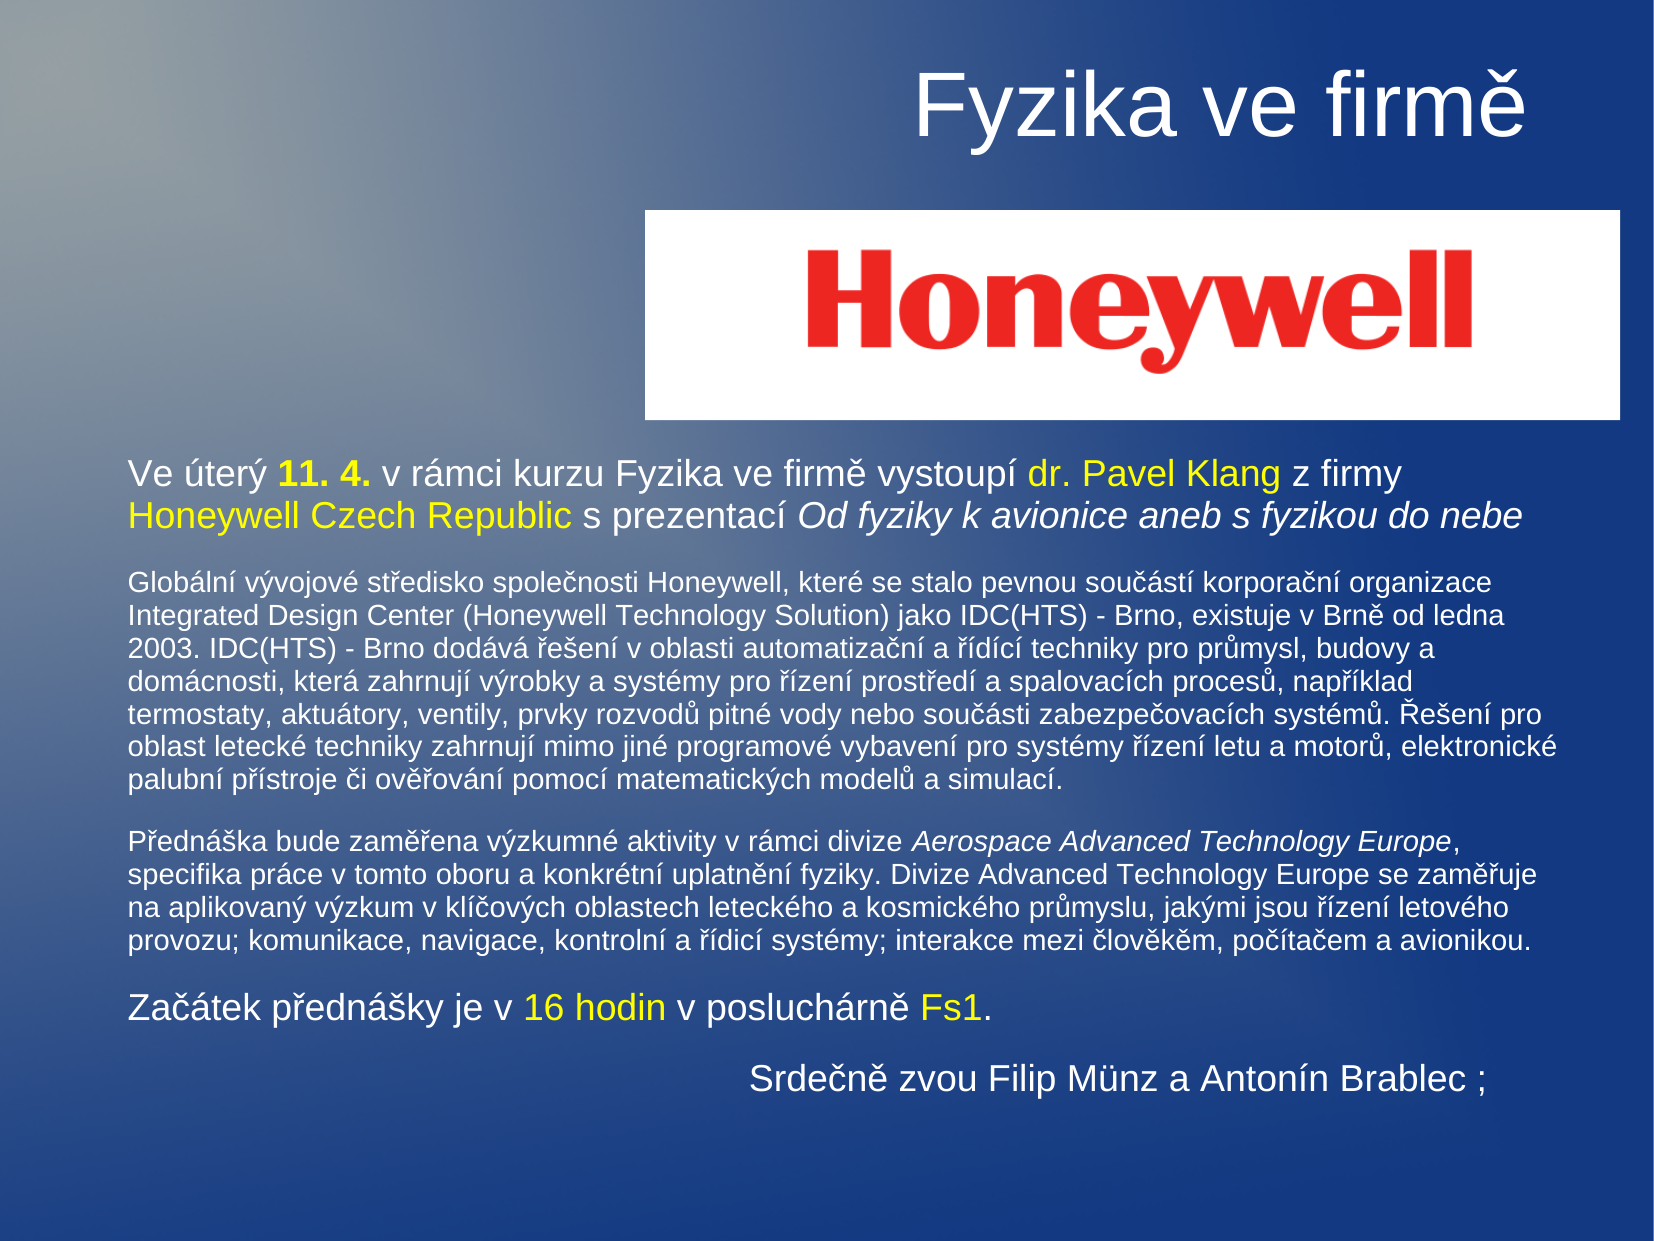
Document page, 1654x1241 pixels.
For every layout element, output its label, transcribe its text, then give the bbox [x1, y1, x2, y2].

title Fyzika ve firmě [285, 15, 1531, 196]
picture [0, 0, 1654, 1241]
text_box [645, 210, 1621, 421]
list Ve úterý 11. 4. v rámci kurzu Fyzika ve firmě vystoupí dr. Pavel Klang z firmy Honeywell Czech Republic s prezentací Od fyziky k avionice aneb s fyzikou do nebe Globální vývojové středisko společnosti Honeywell, které se stalo pevnou součástí korporační organizace Integrated Design Center (Honeywell Technology Solution) jako IDC(HTS) - Brno, existuje v Brně od ledna 2003. IDC(HTS) - Brno dodává řešení v oblasti automatizační a řídící techniky pro průmysl, budovy a domácnosti, která zahrnují výrobky a systémy pro řízení prostředí a spalovacích procesů, například termostaty, aktuátory, ventily, prvky rozvodů pitné vody nebo součásti zabezpečovacích systémů. Řešení pro oblast letecké techniky zahrnují mimo jiné programové vybavení pro systémy řízení letu a motorů, elektronické palubní přístroje či ověřování pomocí matematických modelů a simulací. Přednáška bude zaměřena výzkumné aktivity v rámci divize Aerospace Advanced Technology Europe, specifika práce v tomto oboru a konkrétní uplatnění fyziky. Divize Advanced Technology Europe se zaměřuje na aplikovaný výzkum v klíčových oblastech leteckého a kosmického průmyslu, jakými jsou řízení letového provozu; komunikace, navigace, kontrolní a řídicí systémy; interakce mezi člověkěm, počítačem a avionikou. Začátek přednášky je v 16 hodin v posluchárně Fs1. Srdečně zvou Filip Münz a Antonín Brablec ; [127, 452, 1562, 1158]
